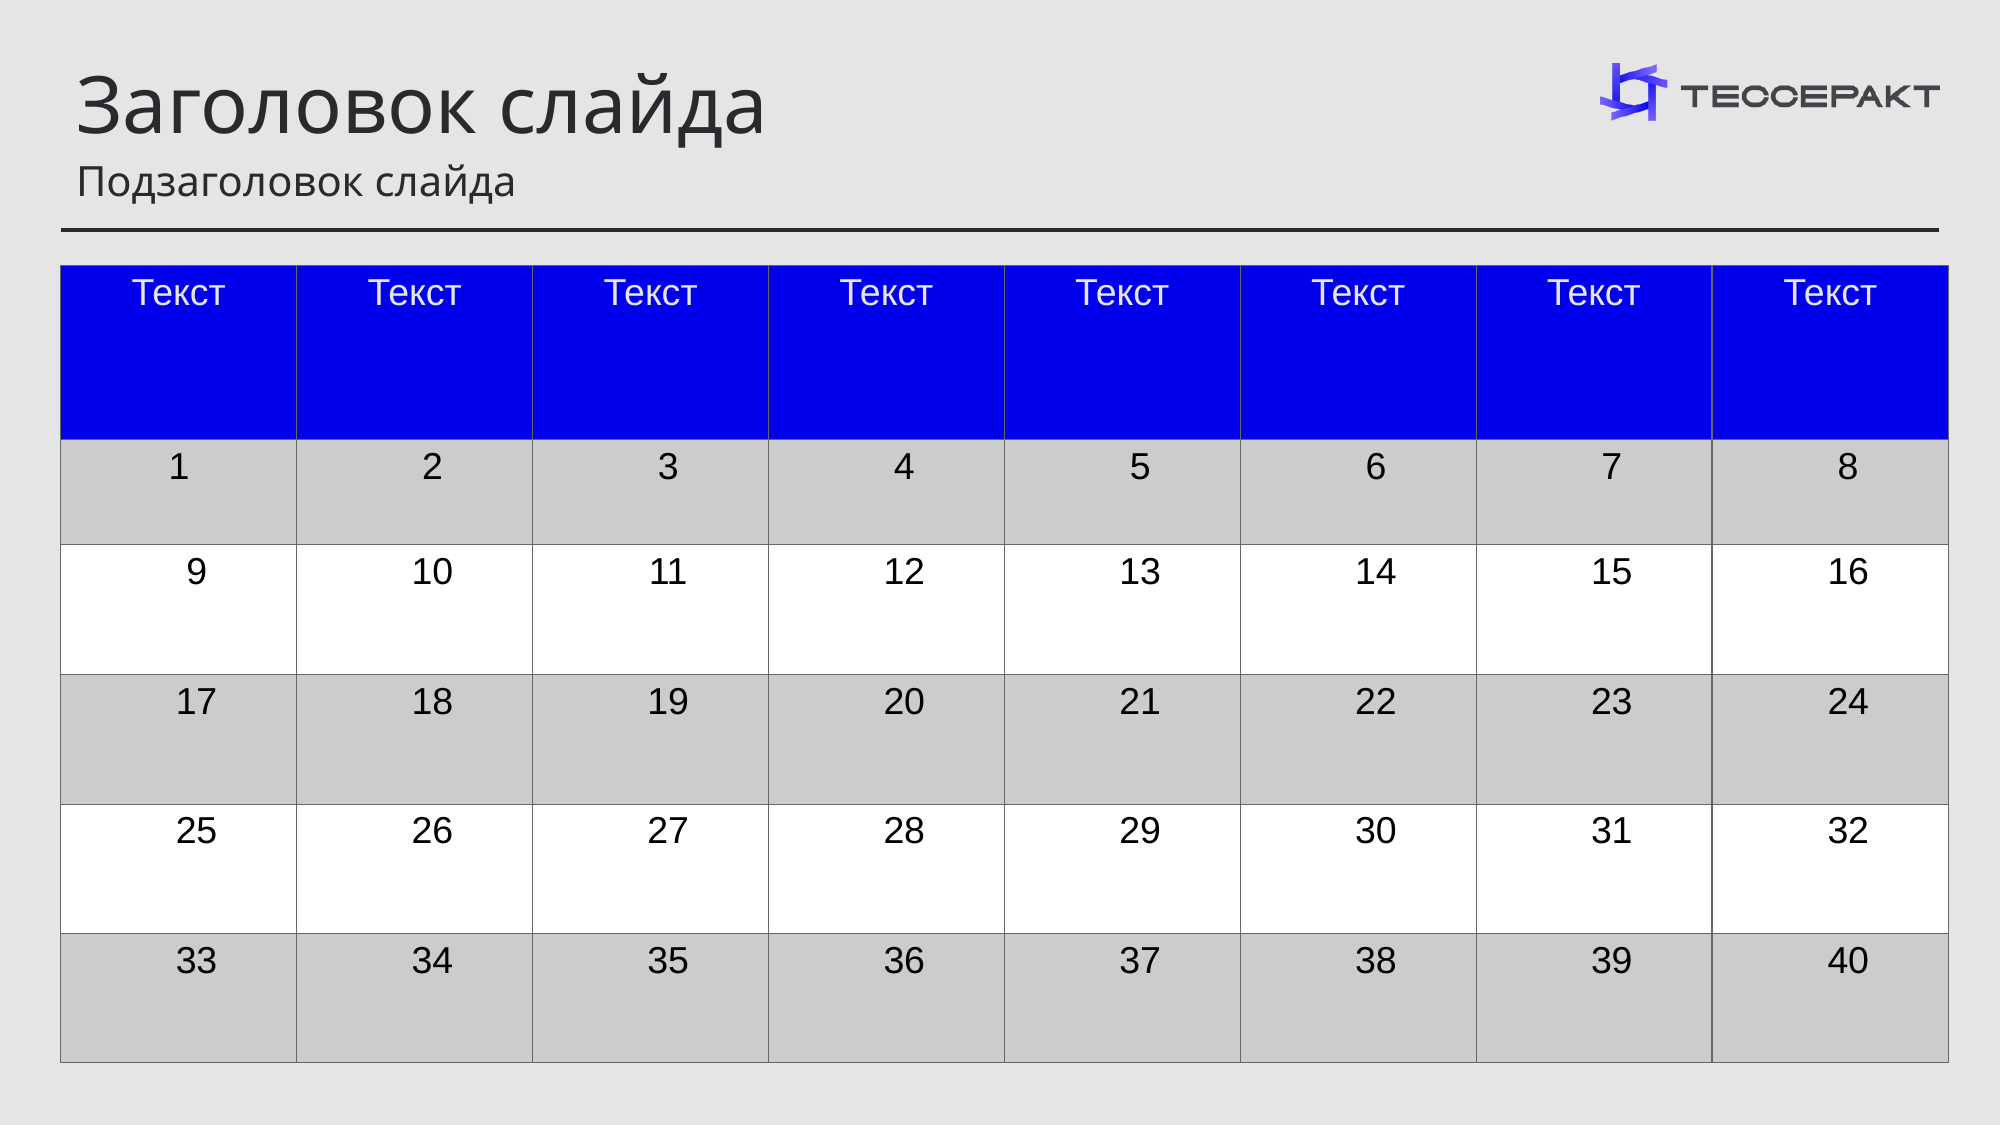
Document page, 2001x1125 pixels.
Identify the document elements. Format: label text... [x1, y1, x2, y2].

table_cell 20 [769, 675, 1004, 804]
table_cell 11 [533, 545, 768, 674]
table_cell 12 [769, 545, 1004, 674]
table_cell 9 [61, 545, 296, 674]
table_cell 30 [1241, 805, 1476, 933]
table_cell 27 [533, 805, 768, 933]
table_cell 14 [1241, 545, 1476, 674]
table_cell 1 [61, 440, 296, 544]
table_cell 31 [1477, 805, 1711, 933]
table_header Текст [61, 266, 296, 439]
table_cell 10 [297, 545, 532, 674]
table_cell 28 [769, 805, 1004, 933]
table_cell 21 [1005, 675, 1240, 804]
table_cell 15 [1477, 545, 1711, 674]
table_cell 17 [61, 675, 296, 804]
table_header Текст [533, 266, 768, 439]
table_cell 37 [1005, 934, 1240, 1062]
table_cell 4 [769, 440, 1004, 544]
table_cell 26 [297, 805, 532, 933]
table_header Текст [1477, 266, 1711, 439]
table_cell 7 [1477, 440, 1711, 544]
picture [1600, 63, 1940, 121]
table_header Текст [1241, 266, 1476, 439]
table_cell 29 [1005, 805, 1240, 933]
table_cell 39 [1477, 934, 1711, 1062]
table_cell 32 [1713, 805, 1948, 933]
table_header Текст [769, 266, 1004, 439]
table_header Текст [297, 266, 532, 439]
table_cell 18 [297, 675, 532, 804]
table_cell 33 [61, 934, 296, 1062]
table_cell 6 [1241, 440, 1476, 544]
table_cell 5 [1005, 440, 1240, 544]
list Подзаголовок слайда [60, 152, 768, 237]
table_cell 25 [61, 805, 296, 933]
title Заголовок слайда [60, 63, 1445, 159]
table_cell 24 [1713, 675, 1948, 804]
table_header Текст [1713, 266, 1948, 439]
table_cell 22 [1241, 675, 1476, 804]
table_cell 35 [533, 934, 768, 1062]
table_cell 2 [297, 440, 532, 544]
table_cell 40 [1713, 934, 1948, 1062]
table_header Текст [1005, 266, 1240, 439]
table_cell 19 [533, 675, 768, 804]
table_cell 34 [297, 934, 532, 1062]
table_cell 23 [1477, 675, 1711, 804]
table_cell 38 [1241, 934, 1476, 1062]
table_cell 3 [533, 440, 768, 544]
table_cell 16 [1713, 545, 1948, 674]
table_cell 13 [1005, 545, 1240, 674]
table_cell 8 [1713, 440, 1948, 544]
table_cell 36 [769, 934, 1004, 1062]
